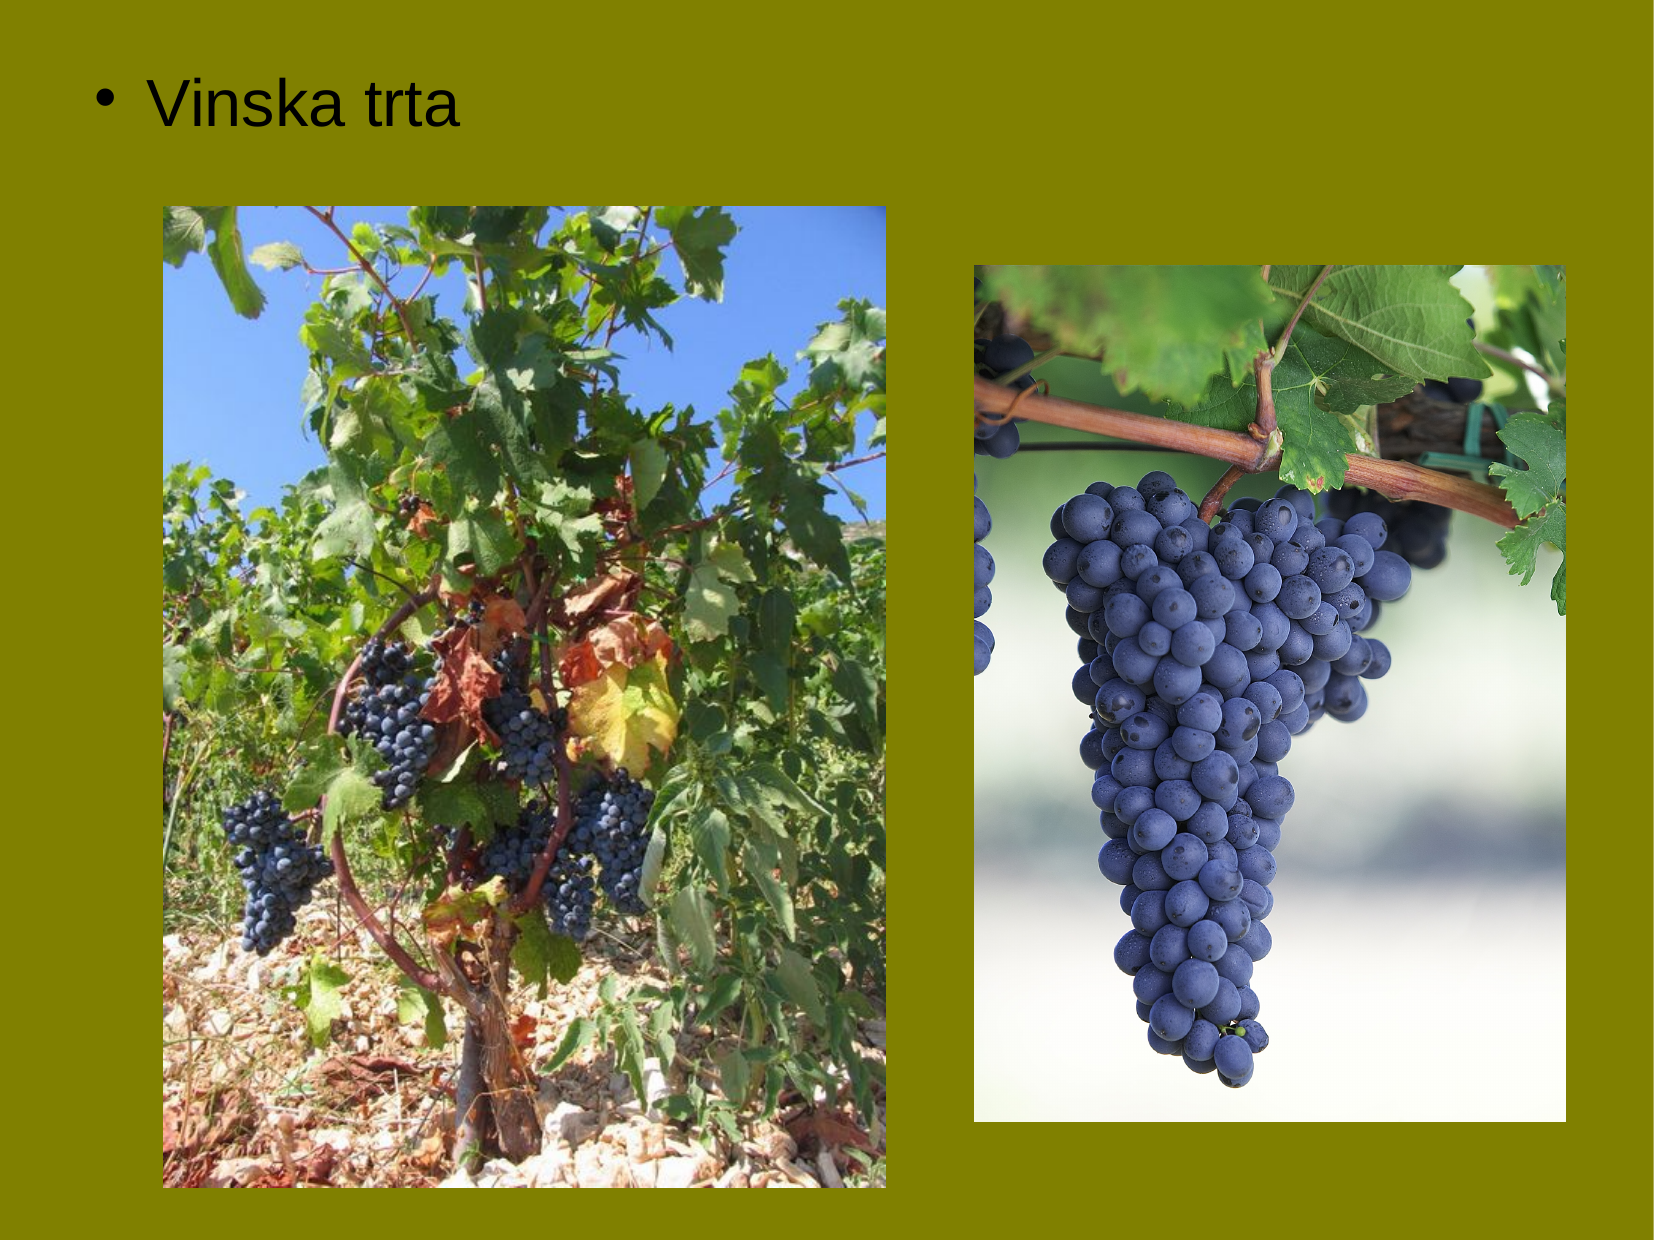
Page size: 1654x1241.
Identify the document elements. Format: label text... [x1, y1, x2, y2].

list Vinska trta [76, 67, 1566, 887]
picture [163, 206, 886, 1188]
picture [974, 265, 1566, 1122]
